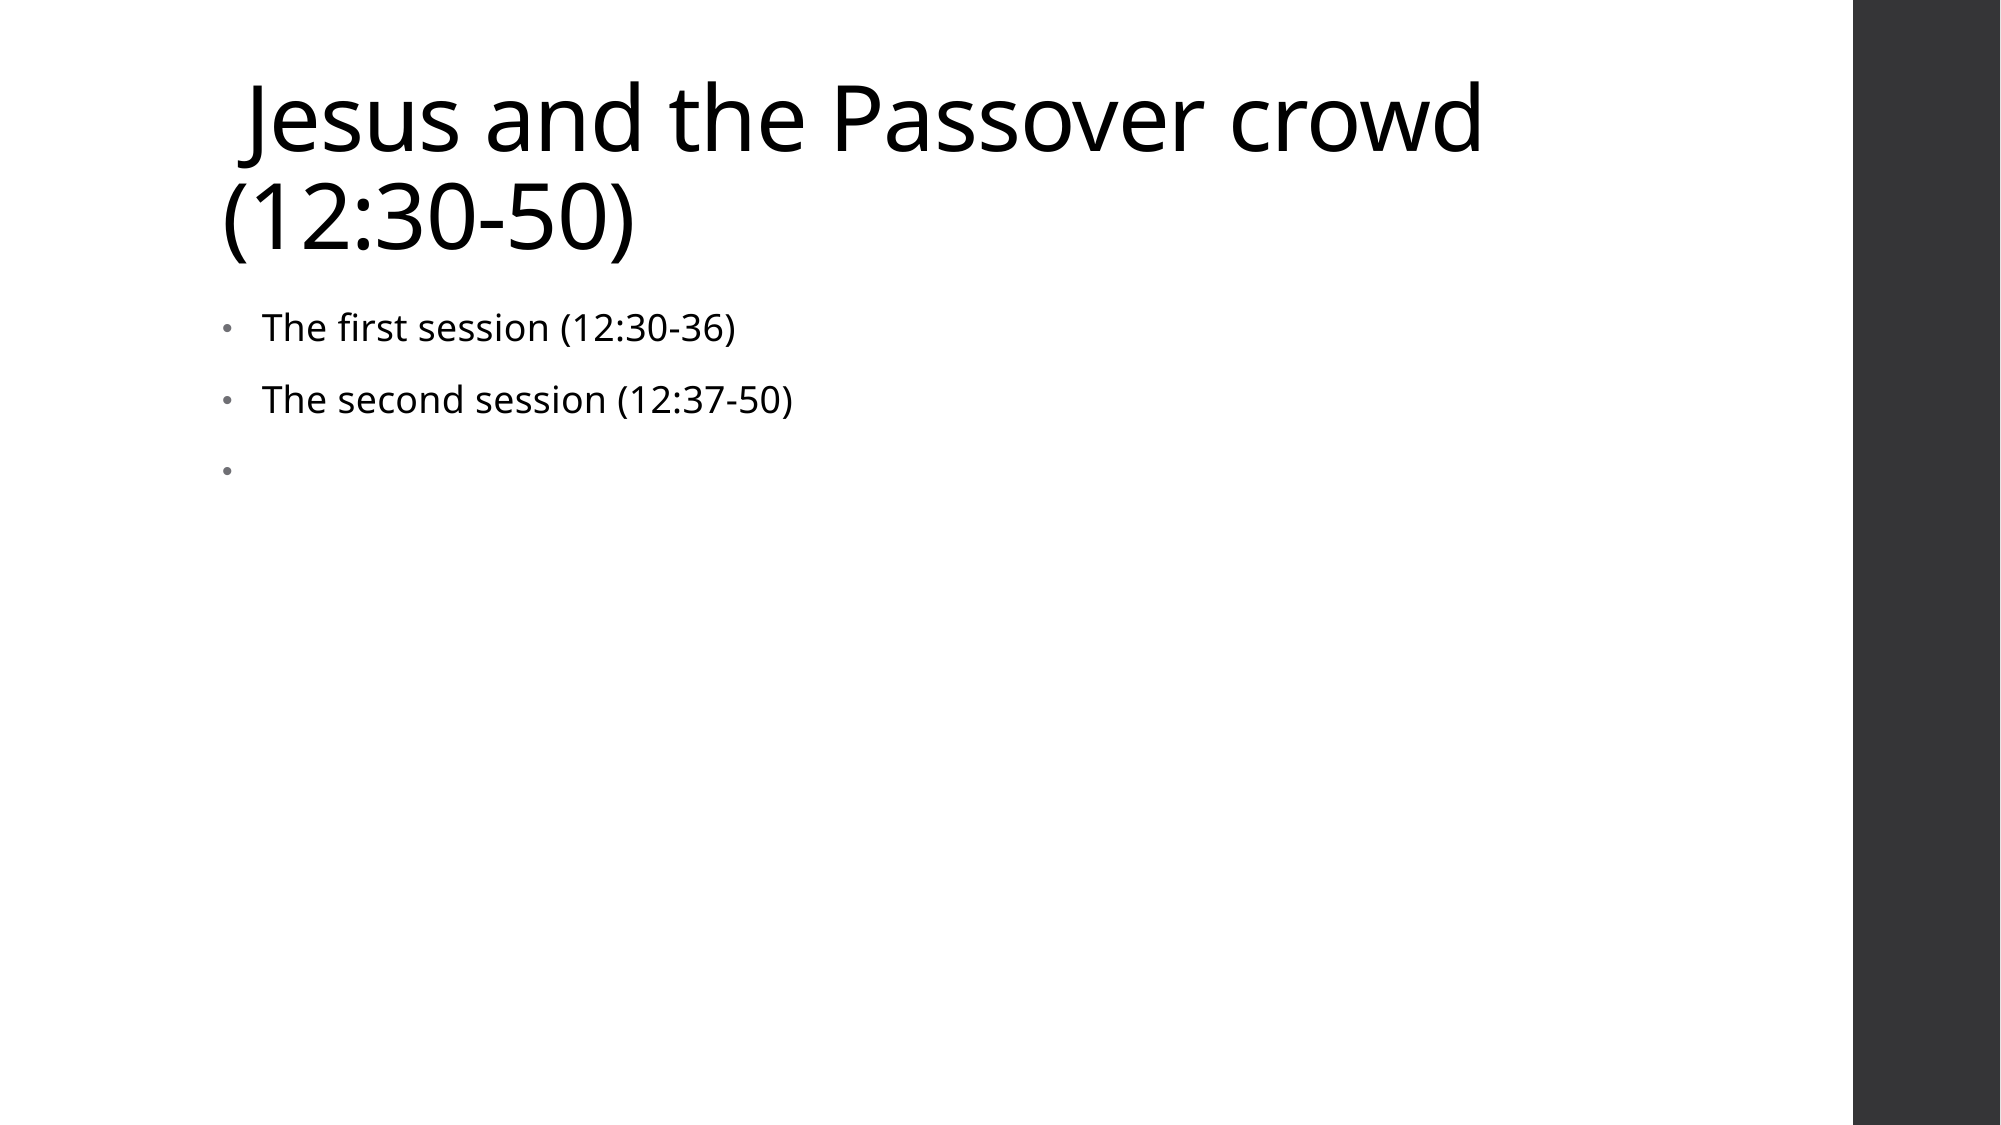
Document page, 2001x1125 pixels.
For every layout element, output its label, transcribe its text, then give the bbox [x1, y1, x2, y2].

list The first session (12:30-36) The second session (12:37-50) [206, 299, 1617, 1014]
title Jesus and the Passover crowd (12:30-50) [206, 60, 1797, 278]
